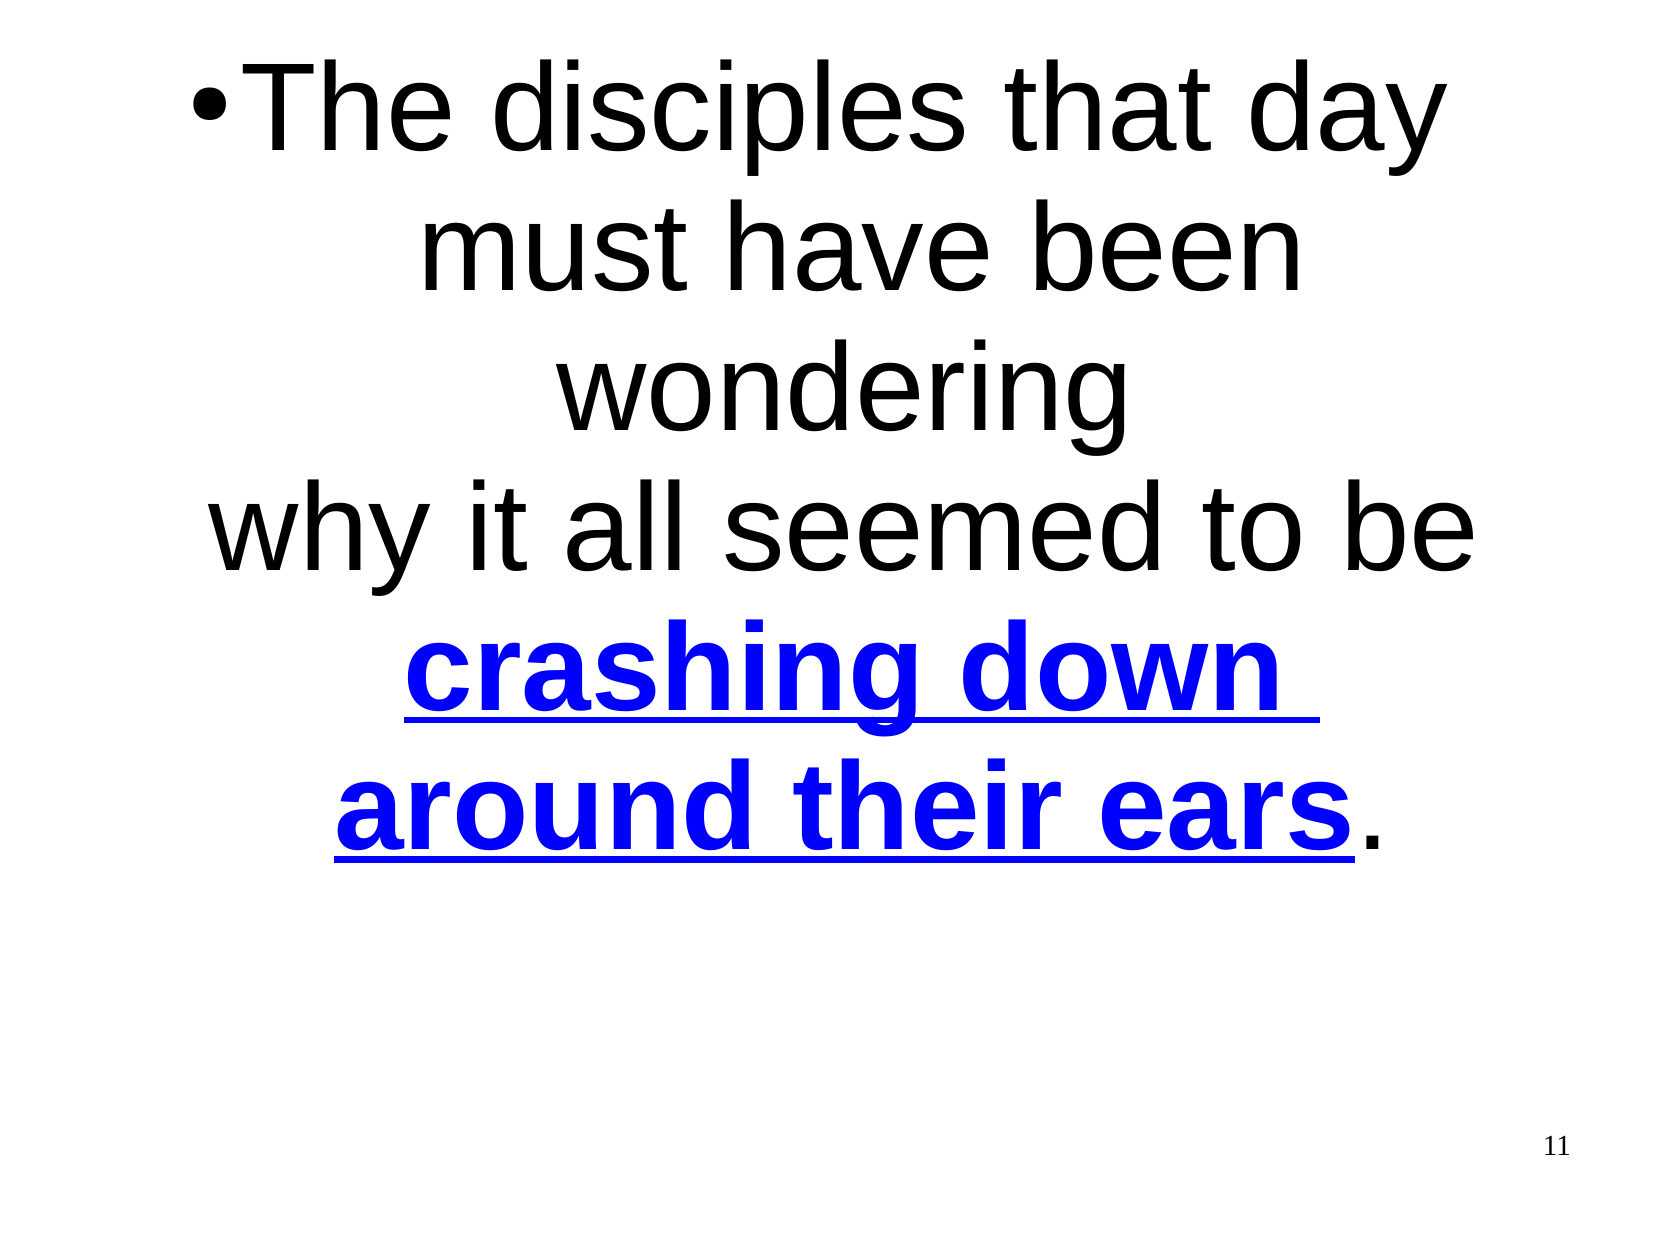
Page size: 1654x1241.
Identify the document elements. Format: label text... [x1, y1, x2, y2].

list The disciples that day must have been wondering why it all seemed to be crashing down around their ears. [82, 37, 1571, 1109]
